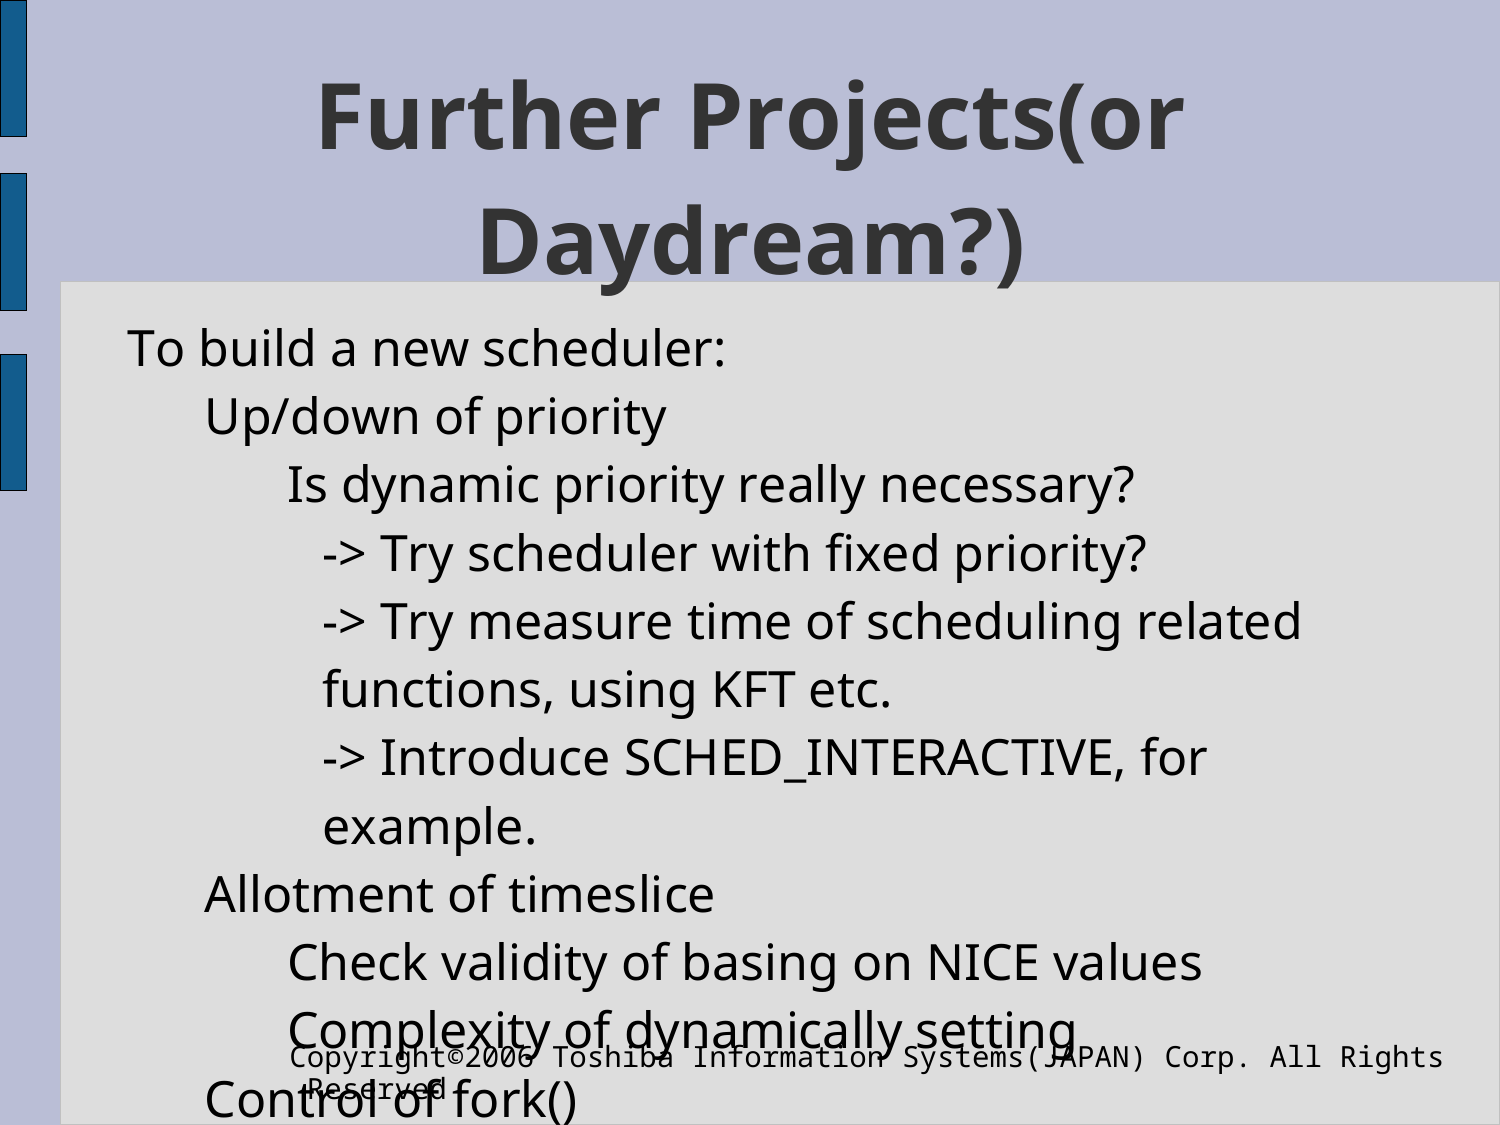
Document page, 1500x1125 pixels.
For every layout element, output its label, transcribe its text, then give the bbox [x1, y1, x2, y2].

list To build a new scheduler: Up/down of priority Is dynamic priority really necessary? -> Try scheduler with fixed priority? -> Try measure time of scheduling related functions, using KFT etc. -> Introduce SCHED_INTERACTIVE, for example. Allotment of timeslice Check validity of basing on NICE values Complexity of dynamically setting Control of fork() To avoid fork bomb Evaluation of yield() Want a method to see dynamic priority any time [110, 312, 1392, 1022]
title Further Projects(or Daydream?) [110, 82, 1392, 271]
